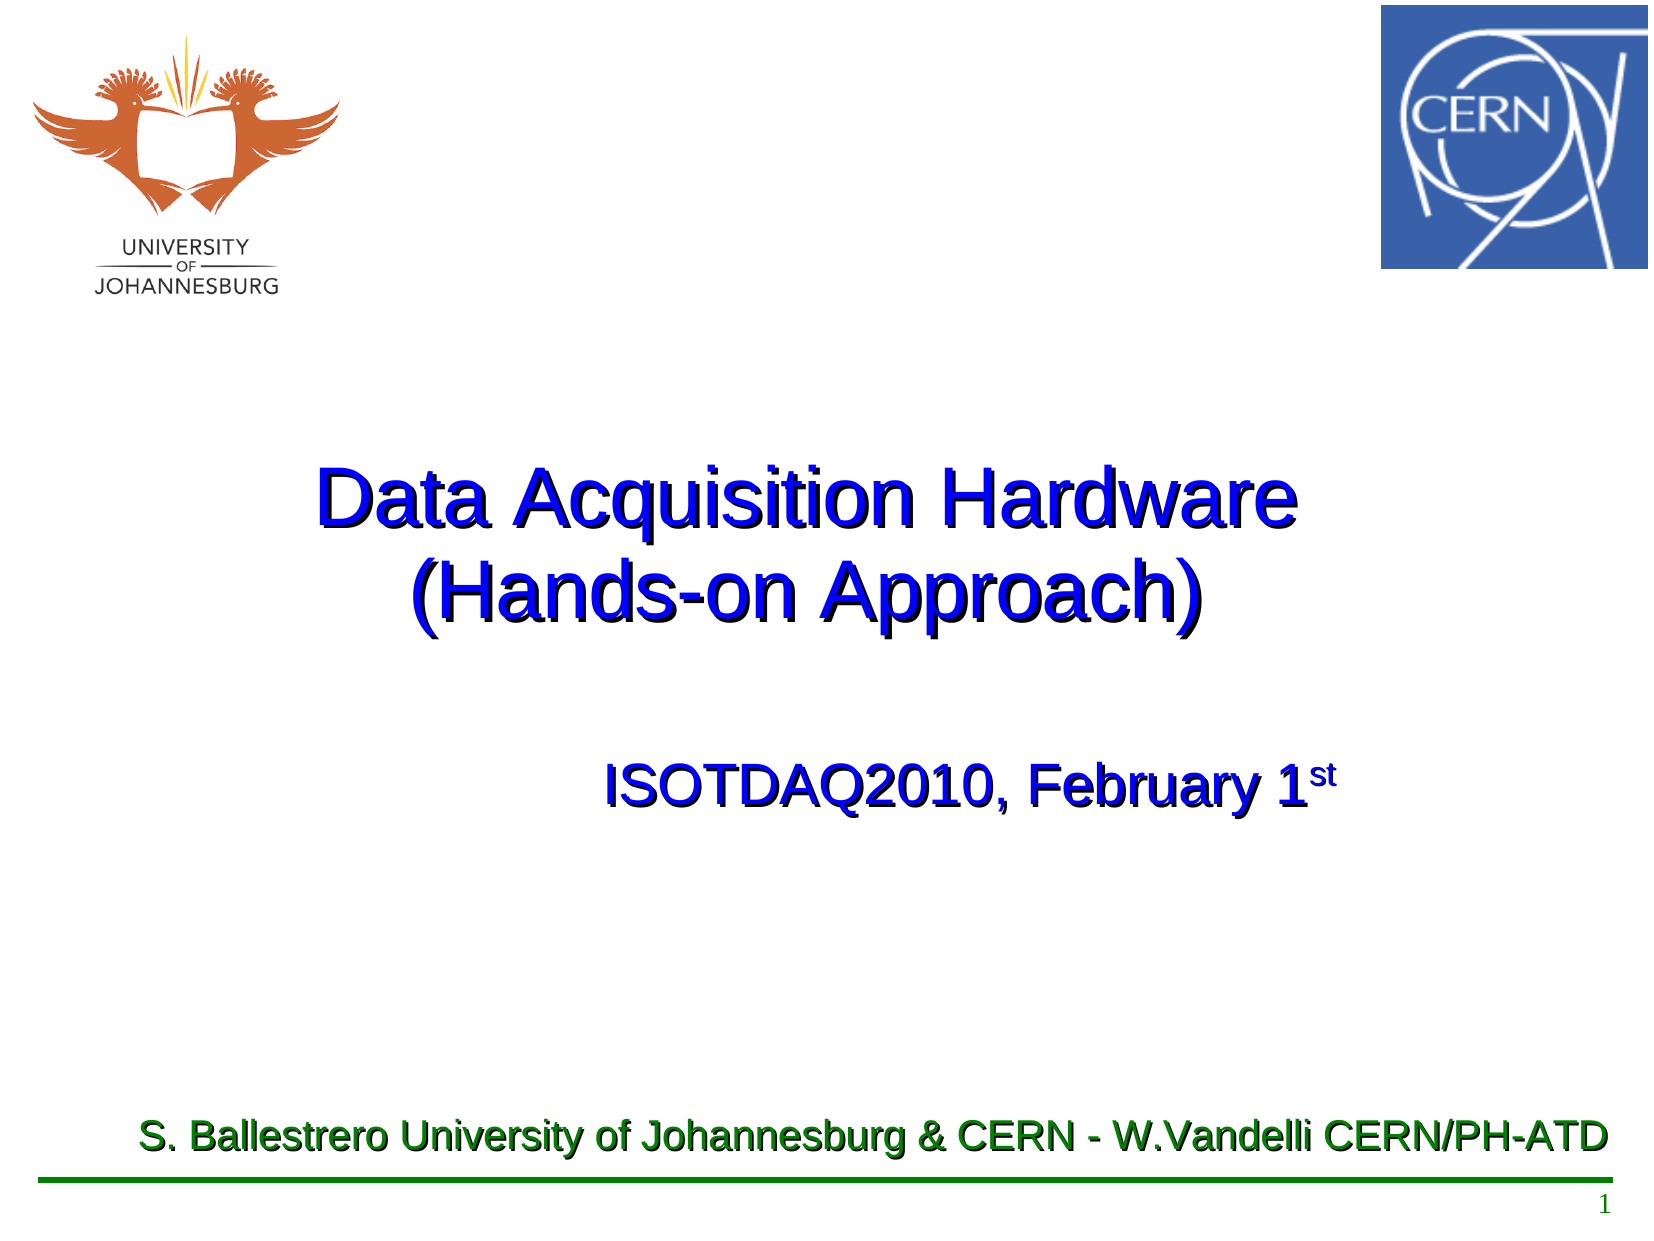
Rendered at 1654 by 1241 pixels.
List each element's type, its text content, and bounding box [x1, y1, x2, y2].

picture [0, 0, 376, 364]
text_box S. Ballestrero University of Johannesburg & CERN - W.Vandelli CERN/PH-ATD [122, 1104, 1625, 1171]
title Data Acquisition Hardware (Hands-on Approach) ISOTDAQ2010, February 1st [187, 450, 1426, 863]
picture [1381, 5, 1648, 269]
